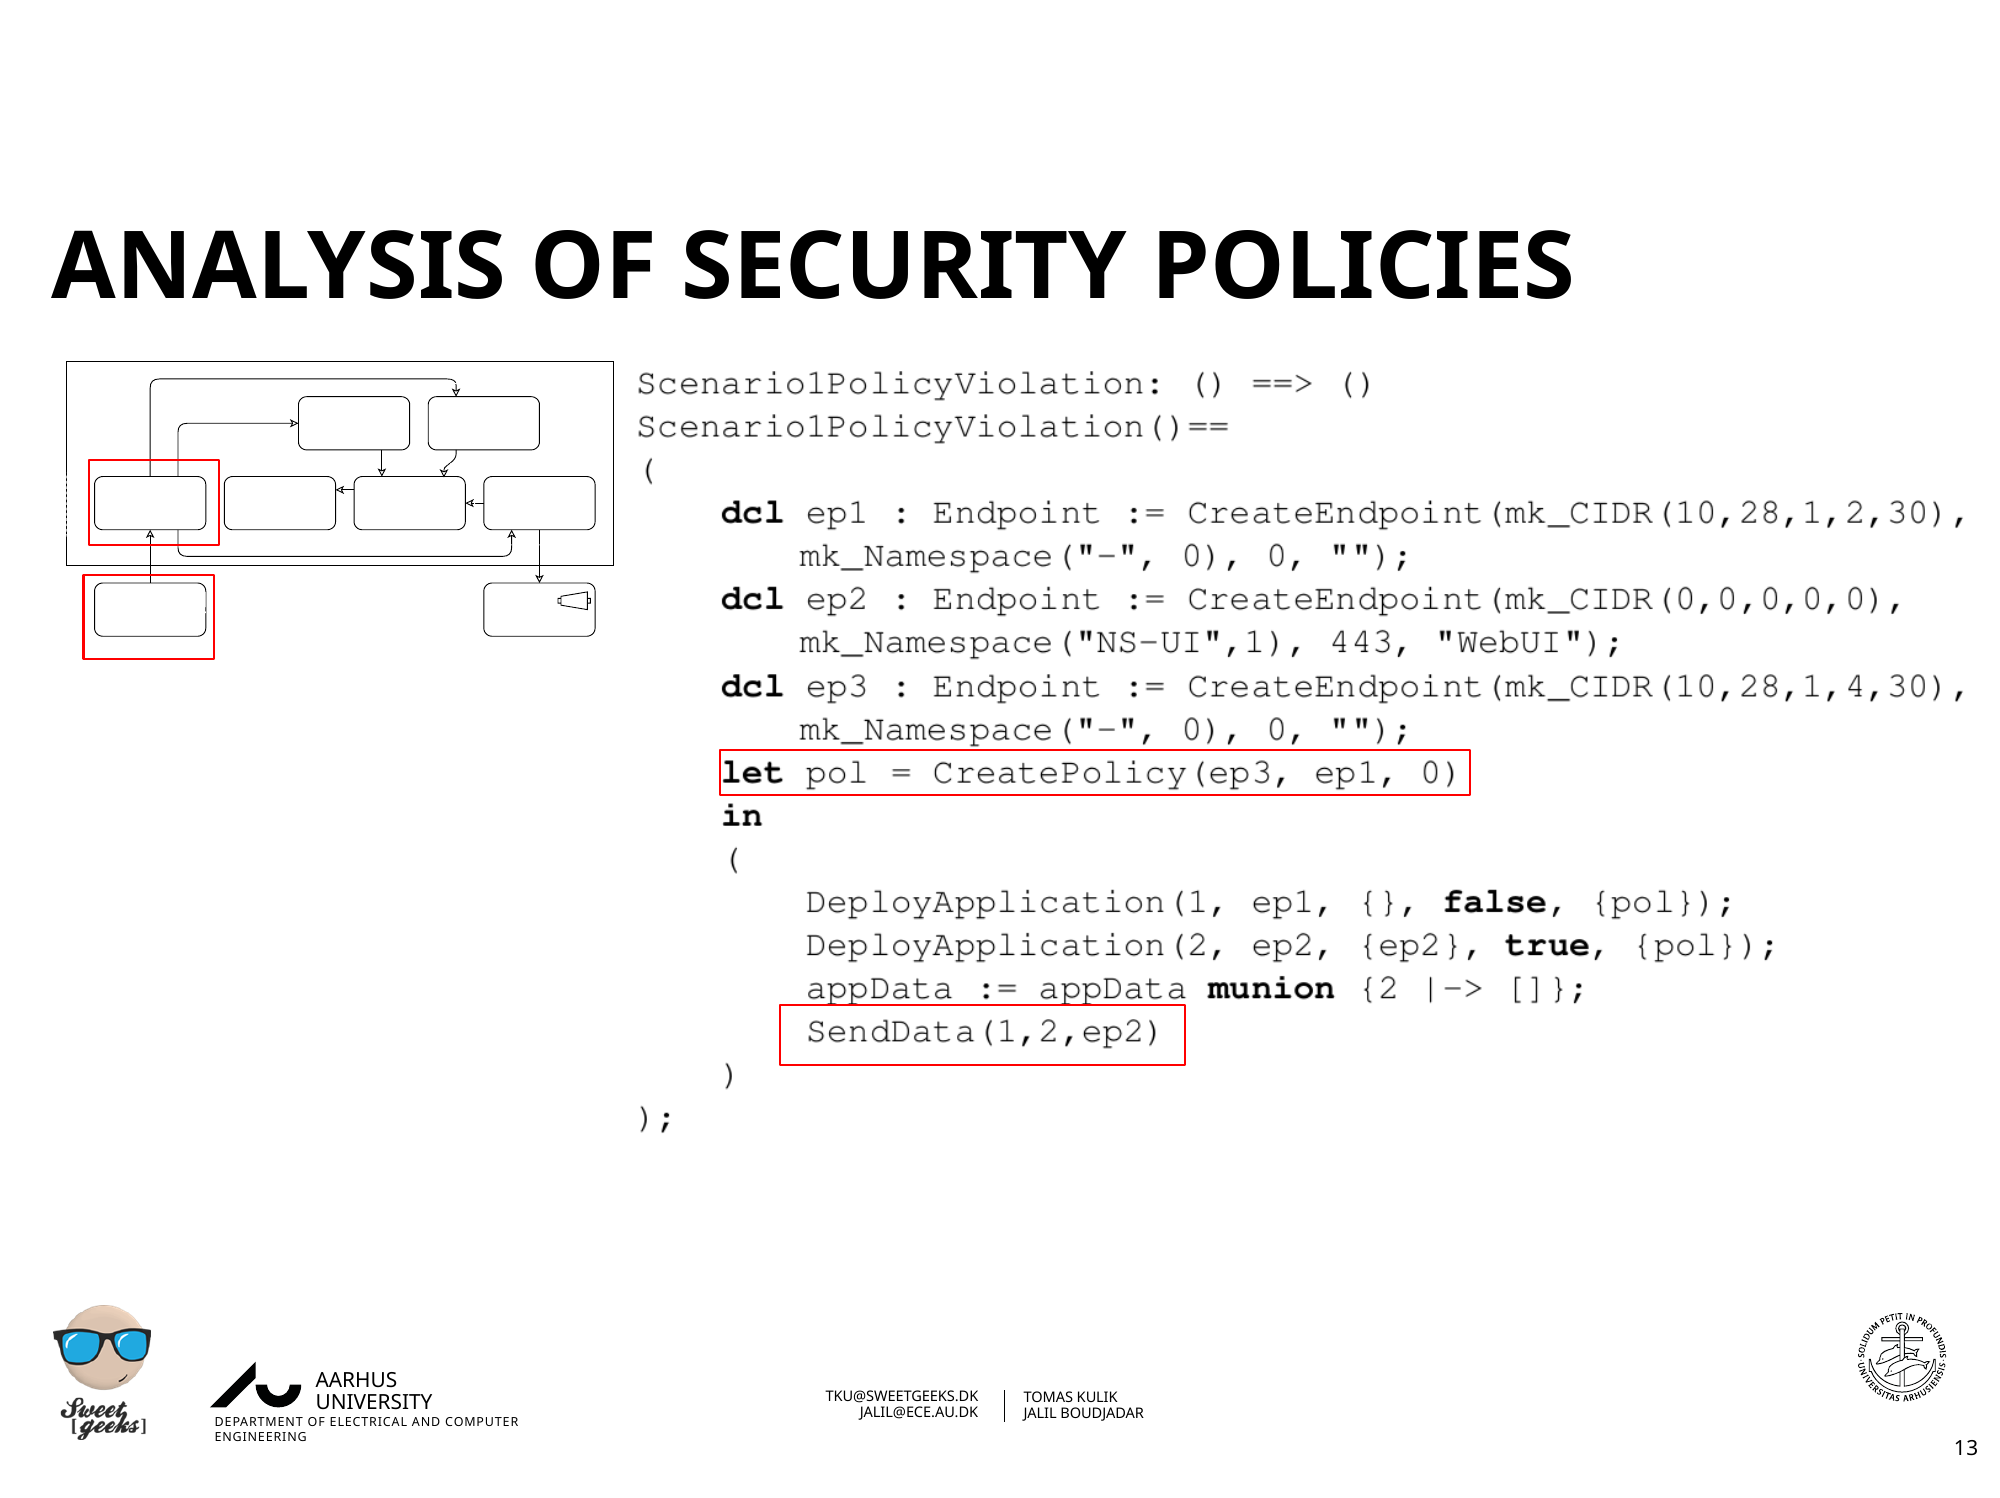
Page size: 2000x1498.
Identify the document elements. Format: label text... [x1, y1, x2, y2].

picture [53, 1305, 151, 1440]
picture [631, 359, 2000, 1141]
picture [85, 576, 213, 640]
text_box Analysis of security policies [51, 32, 1948, 319]
slide_number <number> [1937, 1437, 1979, 1463]
picture [56, 360, 616, 640]
